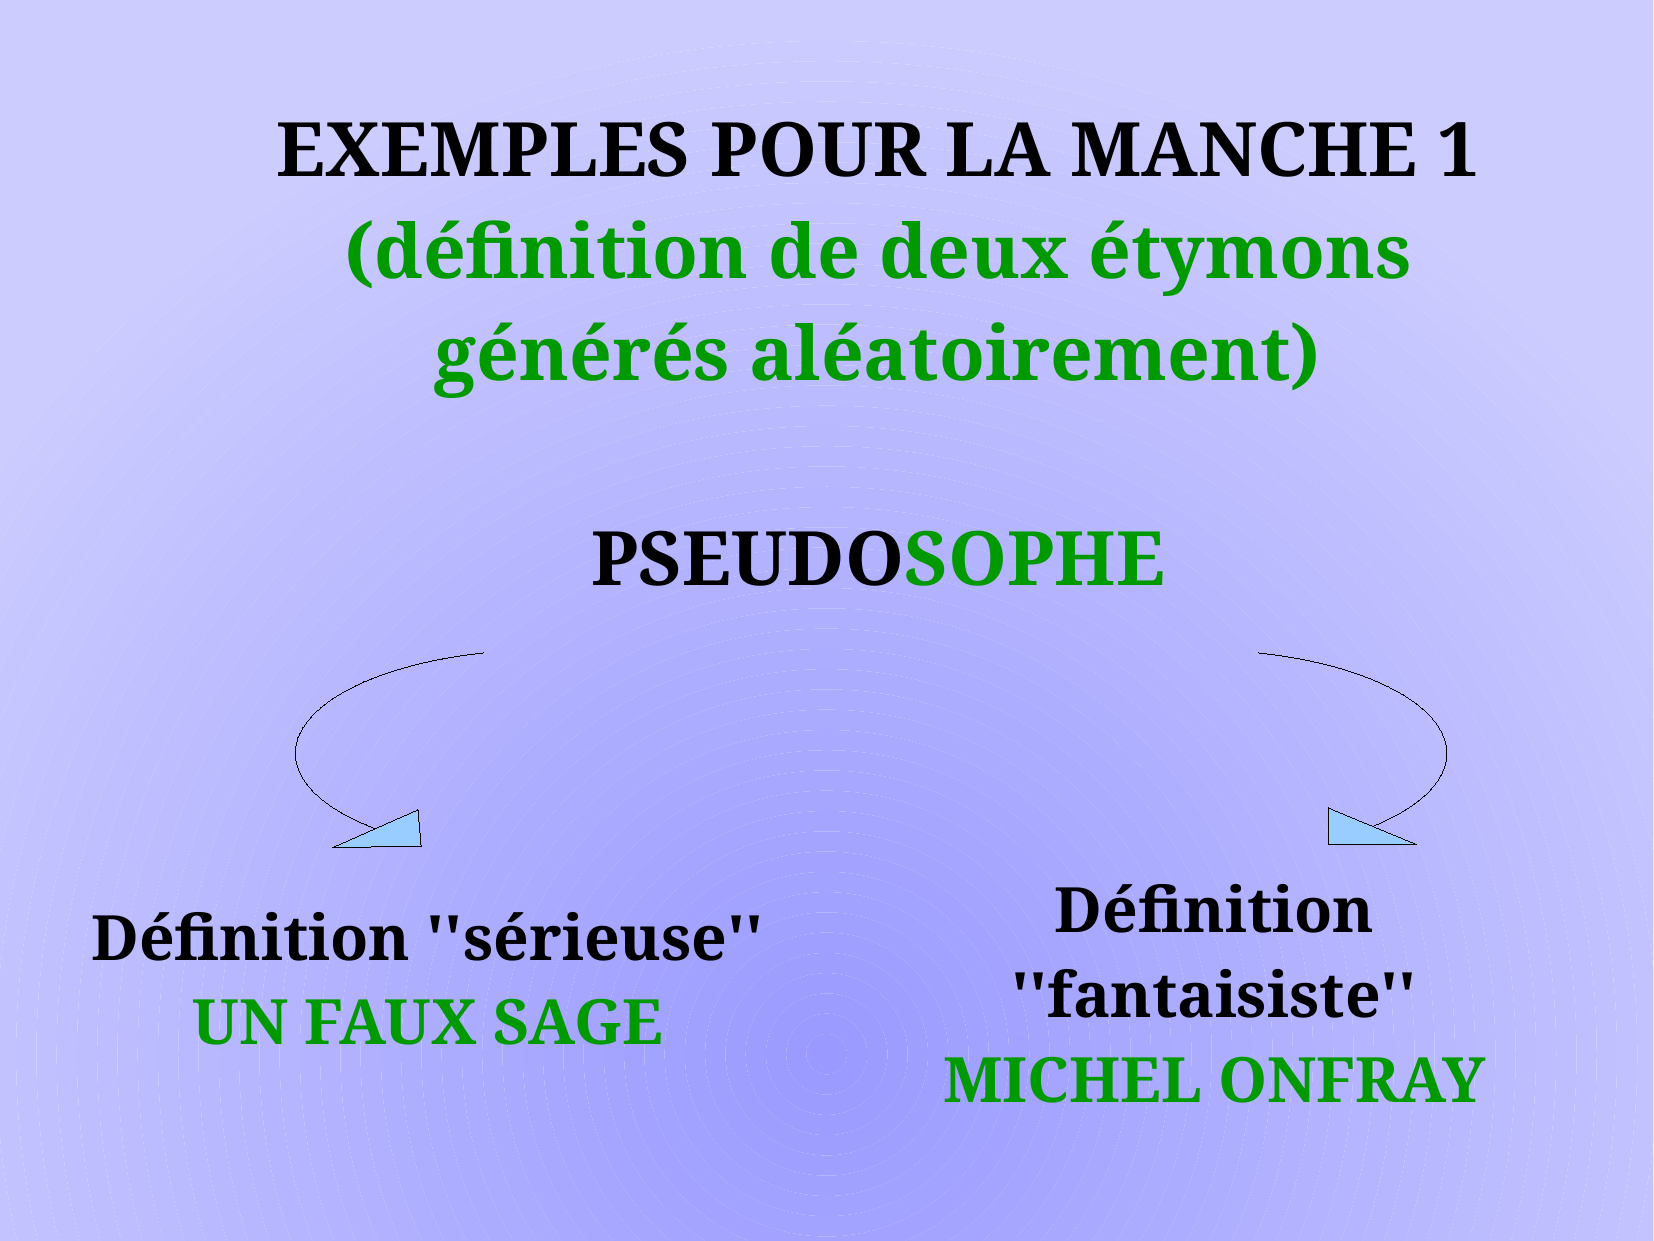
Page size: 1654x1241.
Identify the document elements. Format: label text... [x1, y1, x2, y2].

text_box EXEMPLES POUR LA MANCHE 1 (définition de deux étymons générés aléatoirement) PSEUDOSOPHE [206, 88, 1551, 1241]
text_box Définition ''fantaisiste'' MICHEL ONFRAY [856, 858, 1573, 1127]
text_box [295, 652, 484, 848]
text_box [1258, 652, 1447, 845]
text_box Définition ''sérieuse'' UN FAUX SAGE [29, 885, 827, 1104]
